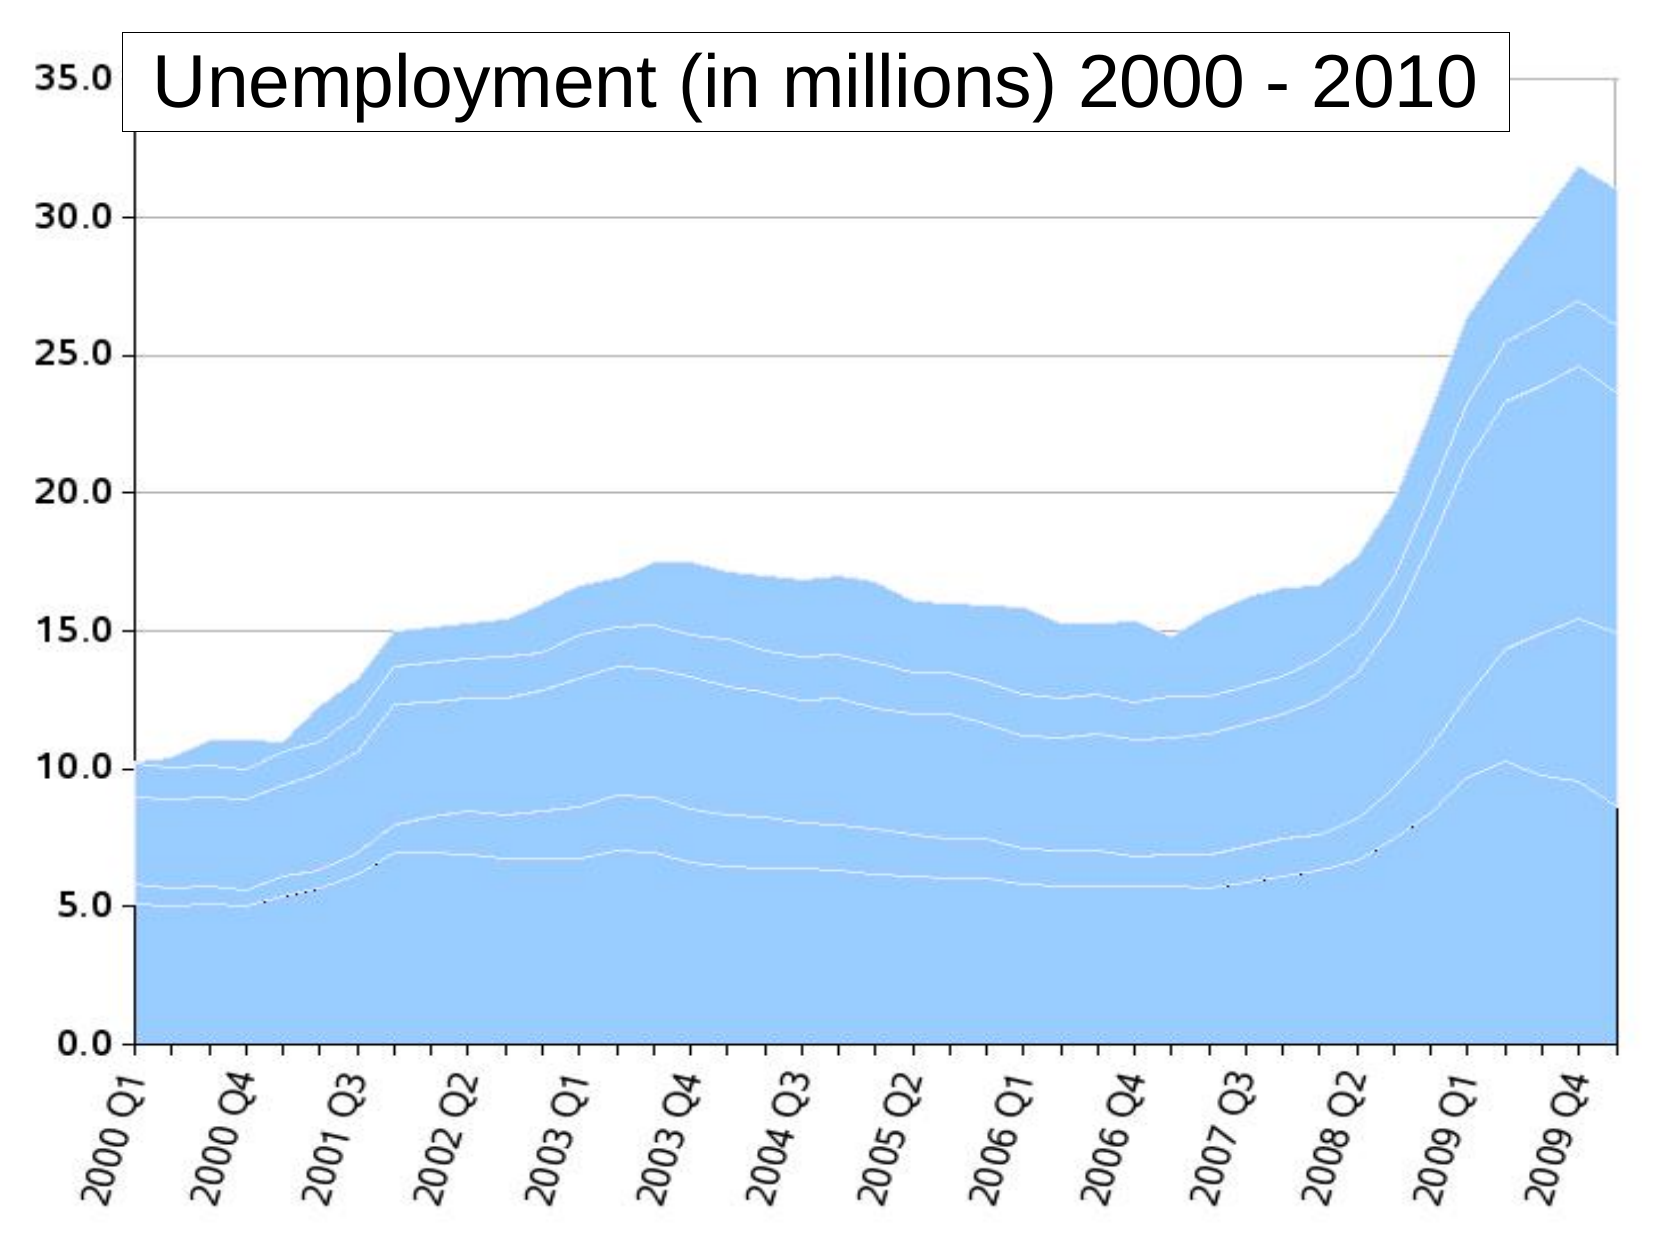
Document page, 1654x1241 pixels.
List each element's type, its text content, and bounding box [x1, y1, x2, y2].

picture [0, 35, 1651, 1237]
text_box Unemployment (in millions) 2000 - 2010 [122, 32, 1510, 132]
